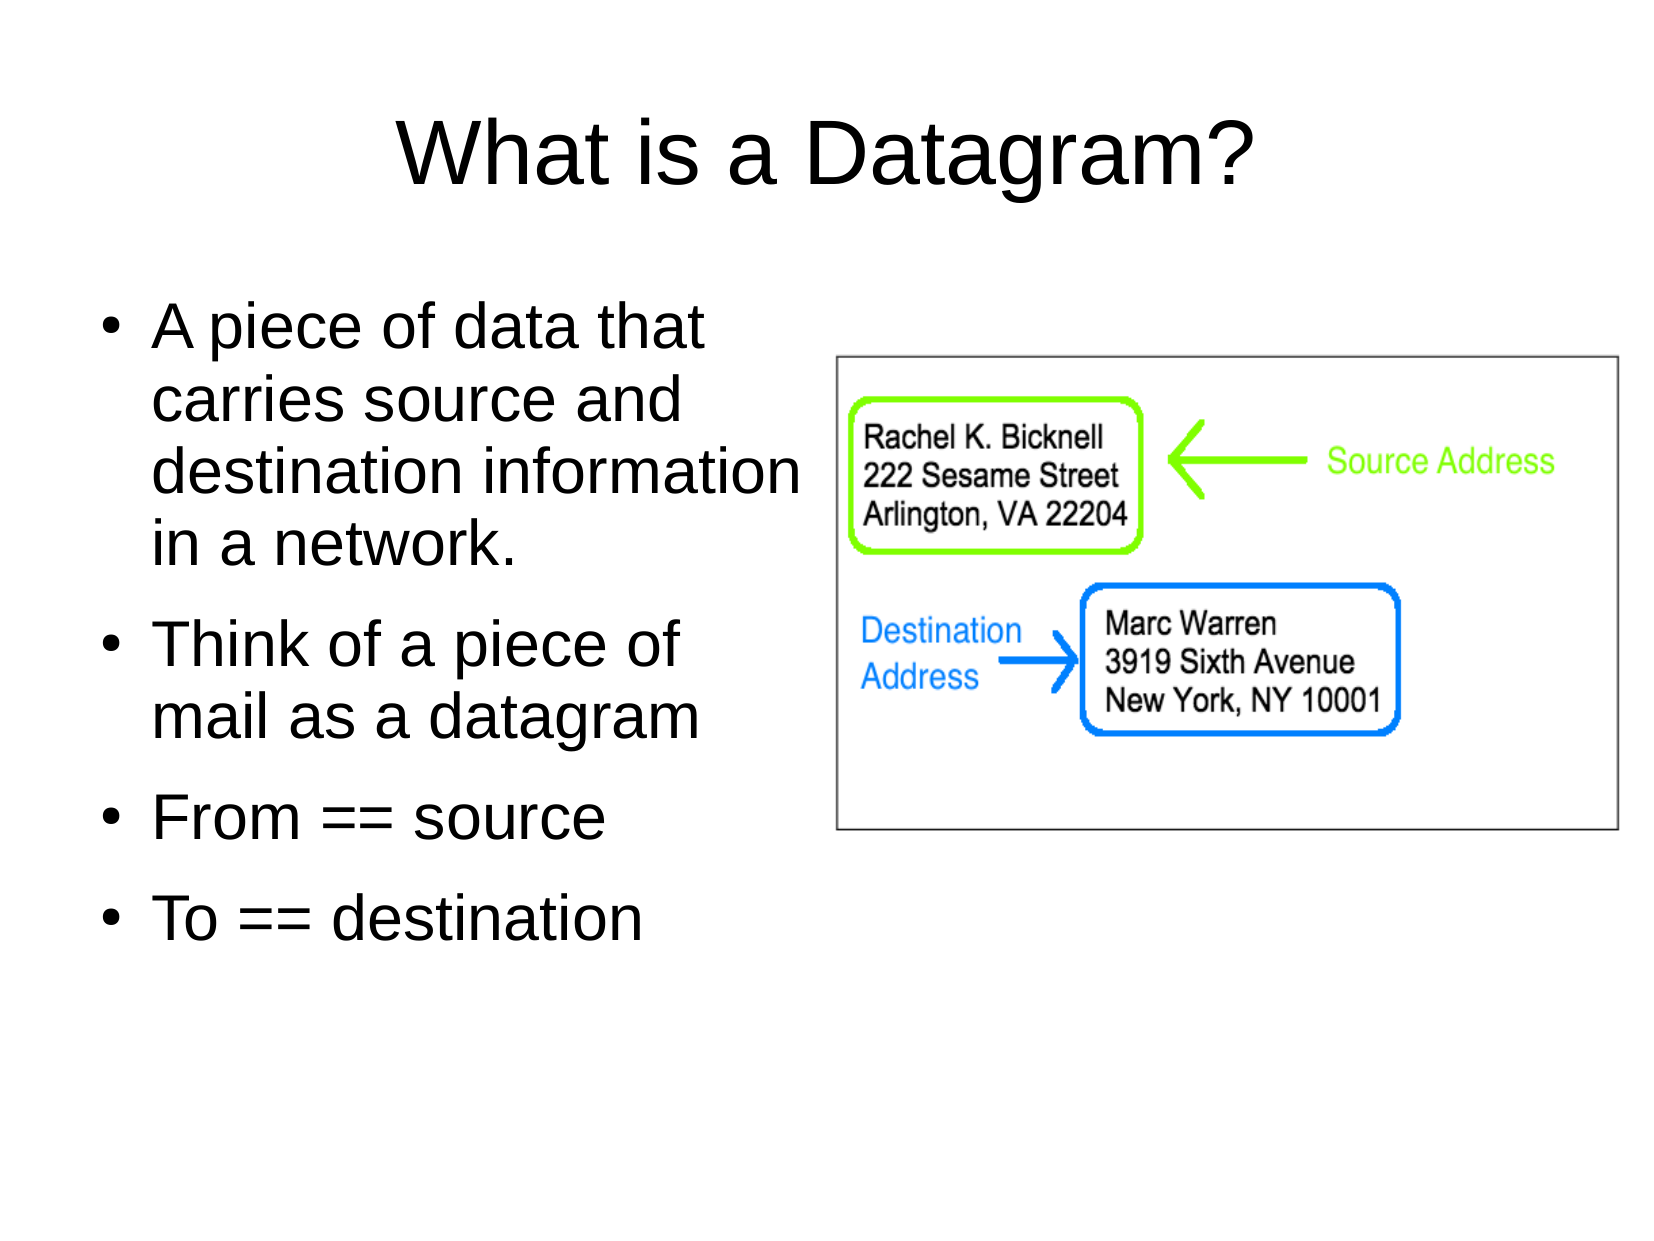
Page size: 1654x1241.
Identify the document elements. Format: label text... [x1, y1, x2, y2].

title What is a Datagram? [82, 49, 1571, 257]
picture [645, 104, 1654, 1021]
list A piece of data that carries source and destination information in a network. Think of a piece of mail as a datagram From == source To == destination [82, 290, 645, 1010]
